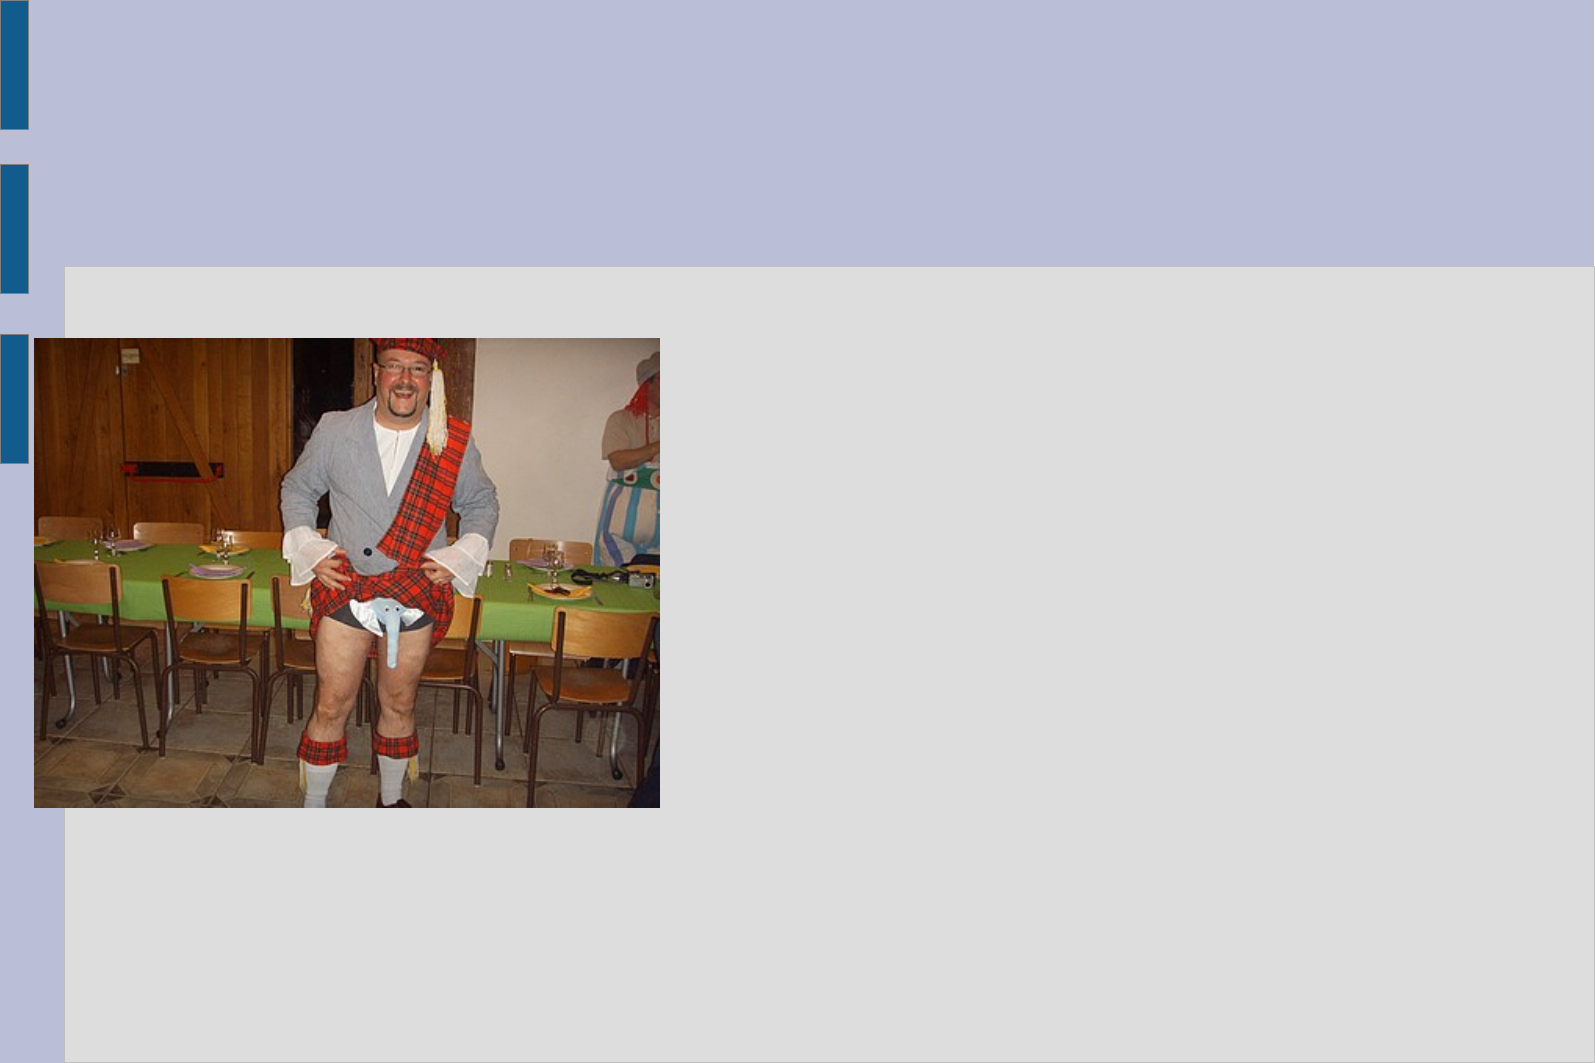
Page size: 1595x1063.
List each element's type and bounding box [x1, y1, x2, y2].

picture [34, 338, 660, 808]
